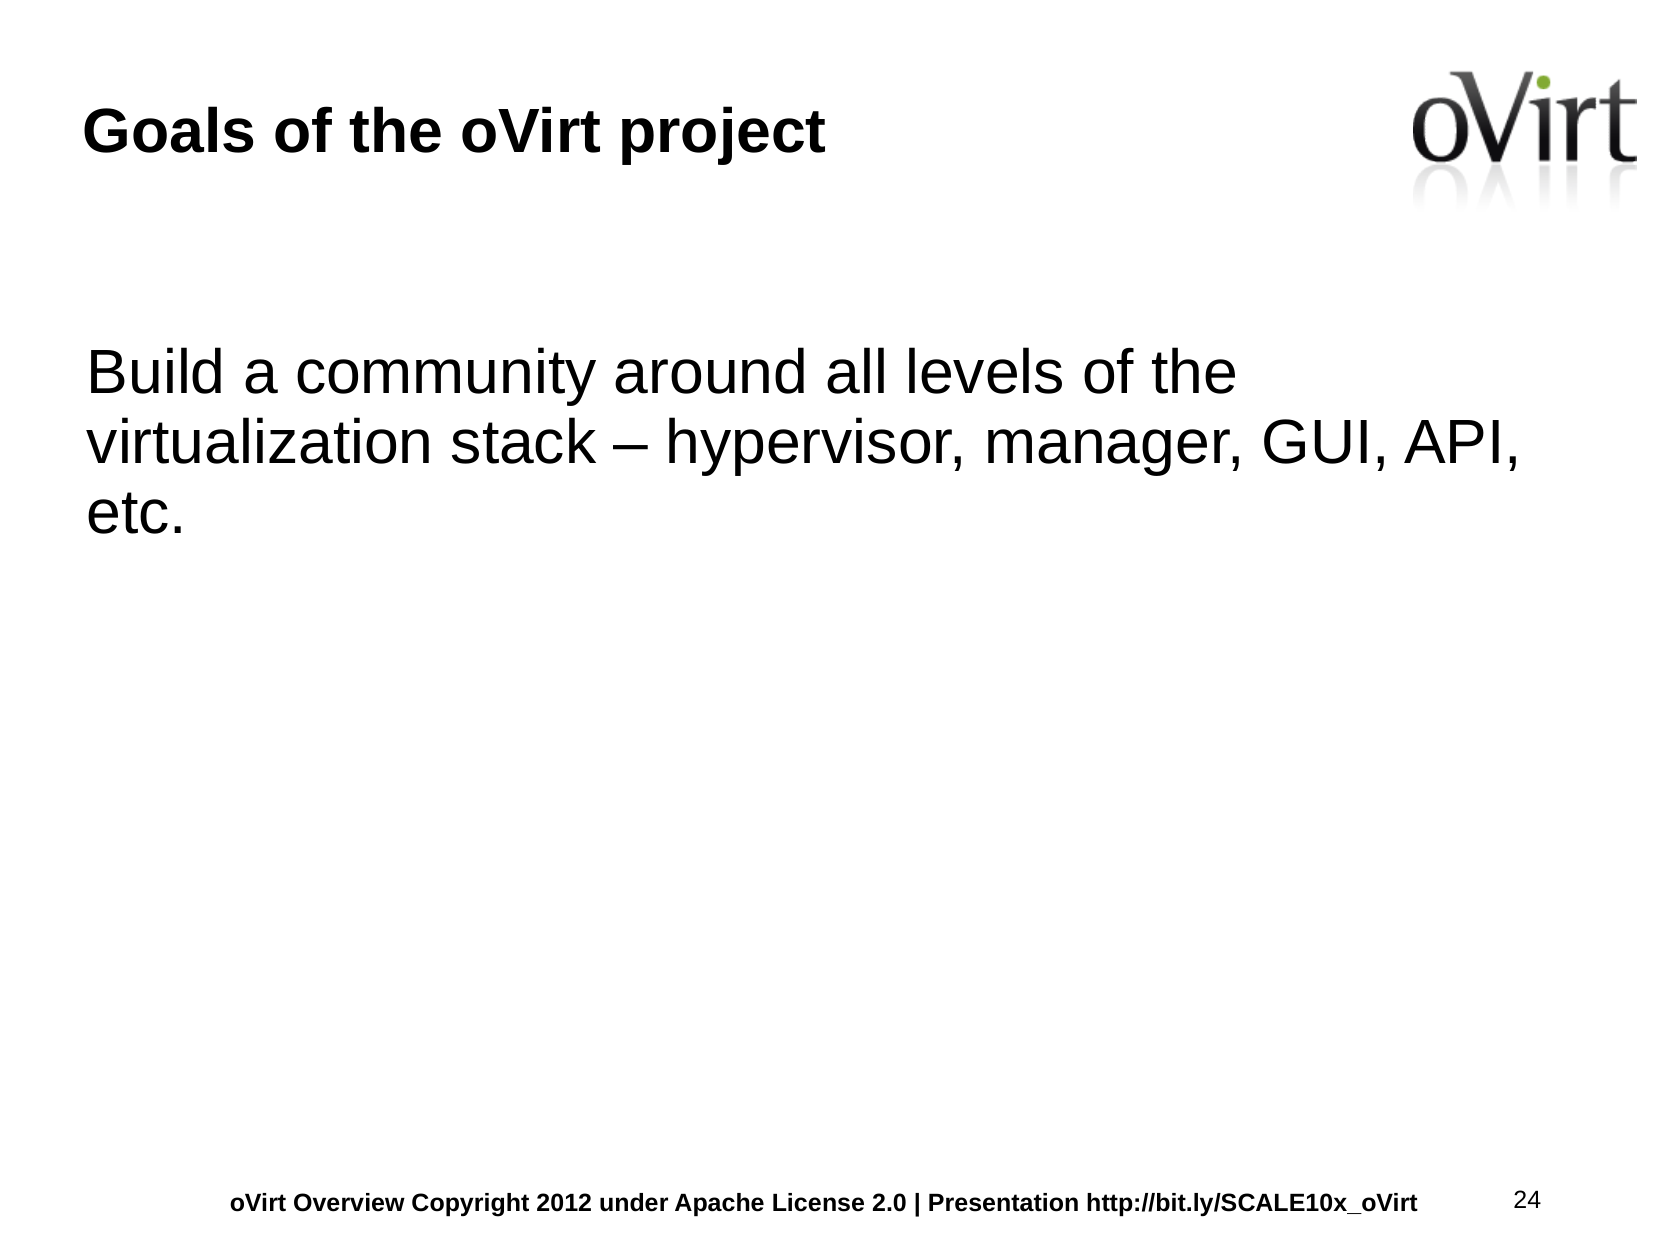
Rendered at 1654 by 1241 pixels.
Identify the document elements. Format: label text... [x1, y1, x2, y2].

picture [1413, 63, 1637, 212]
title Goals of the oVirt project [82, 37, 1303, 226]
list Build a community around all levels of the virtualization stack – hypervisor, manager, GUI, API, etc. [86, 337, 1576, 547]
